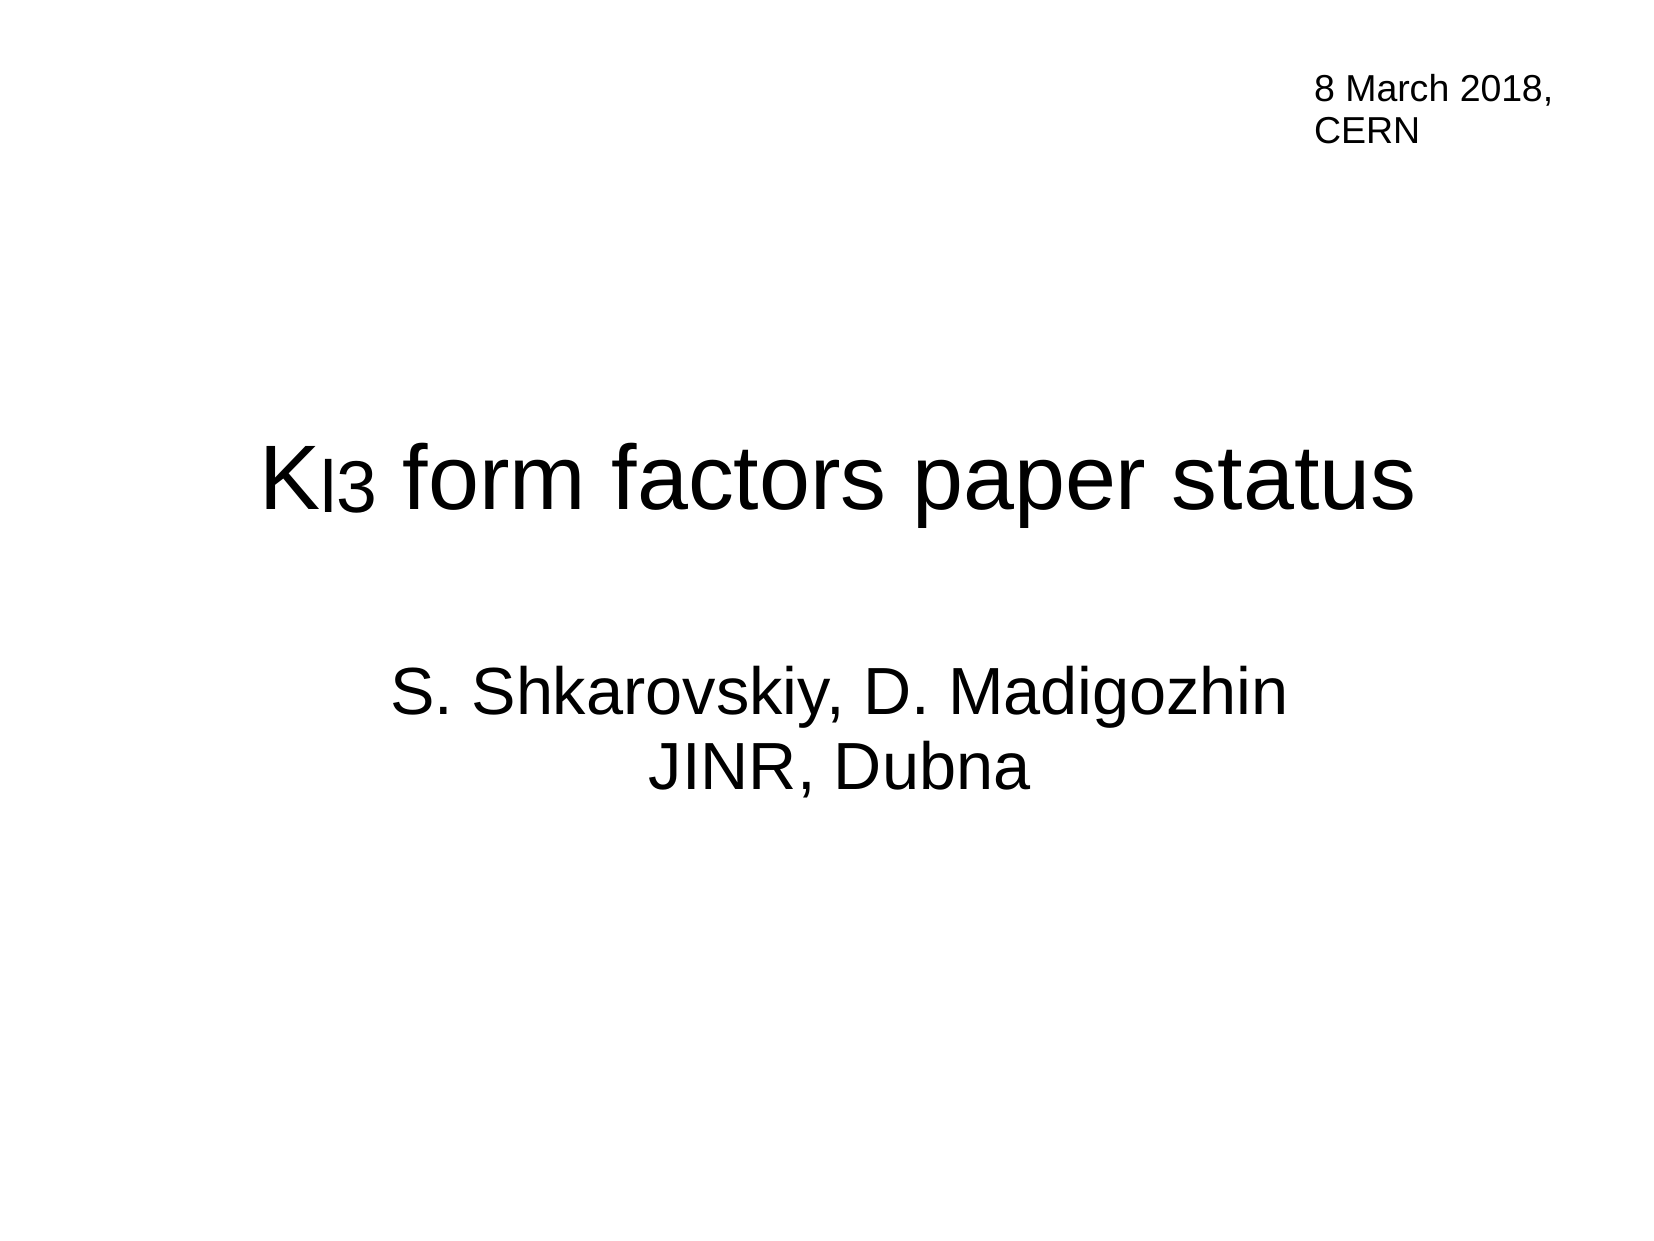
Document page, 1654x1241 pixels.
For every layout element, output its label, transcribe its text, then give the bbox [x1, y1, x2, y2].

subtitle S. Shkarovskiy, D. Madigozhin JINR, Dubna [153, 584, 1526, 874]
title Kl3 form factors paper status [94, 374, 1583, 582]
text_box 8 March 2018, CERN [1299, 60, 1600, 159]
